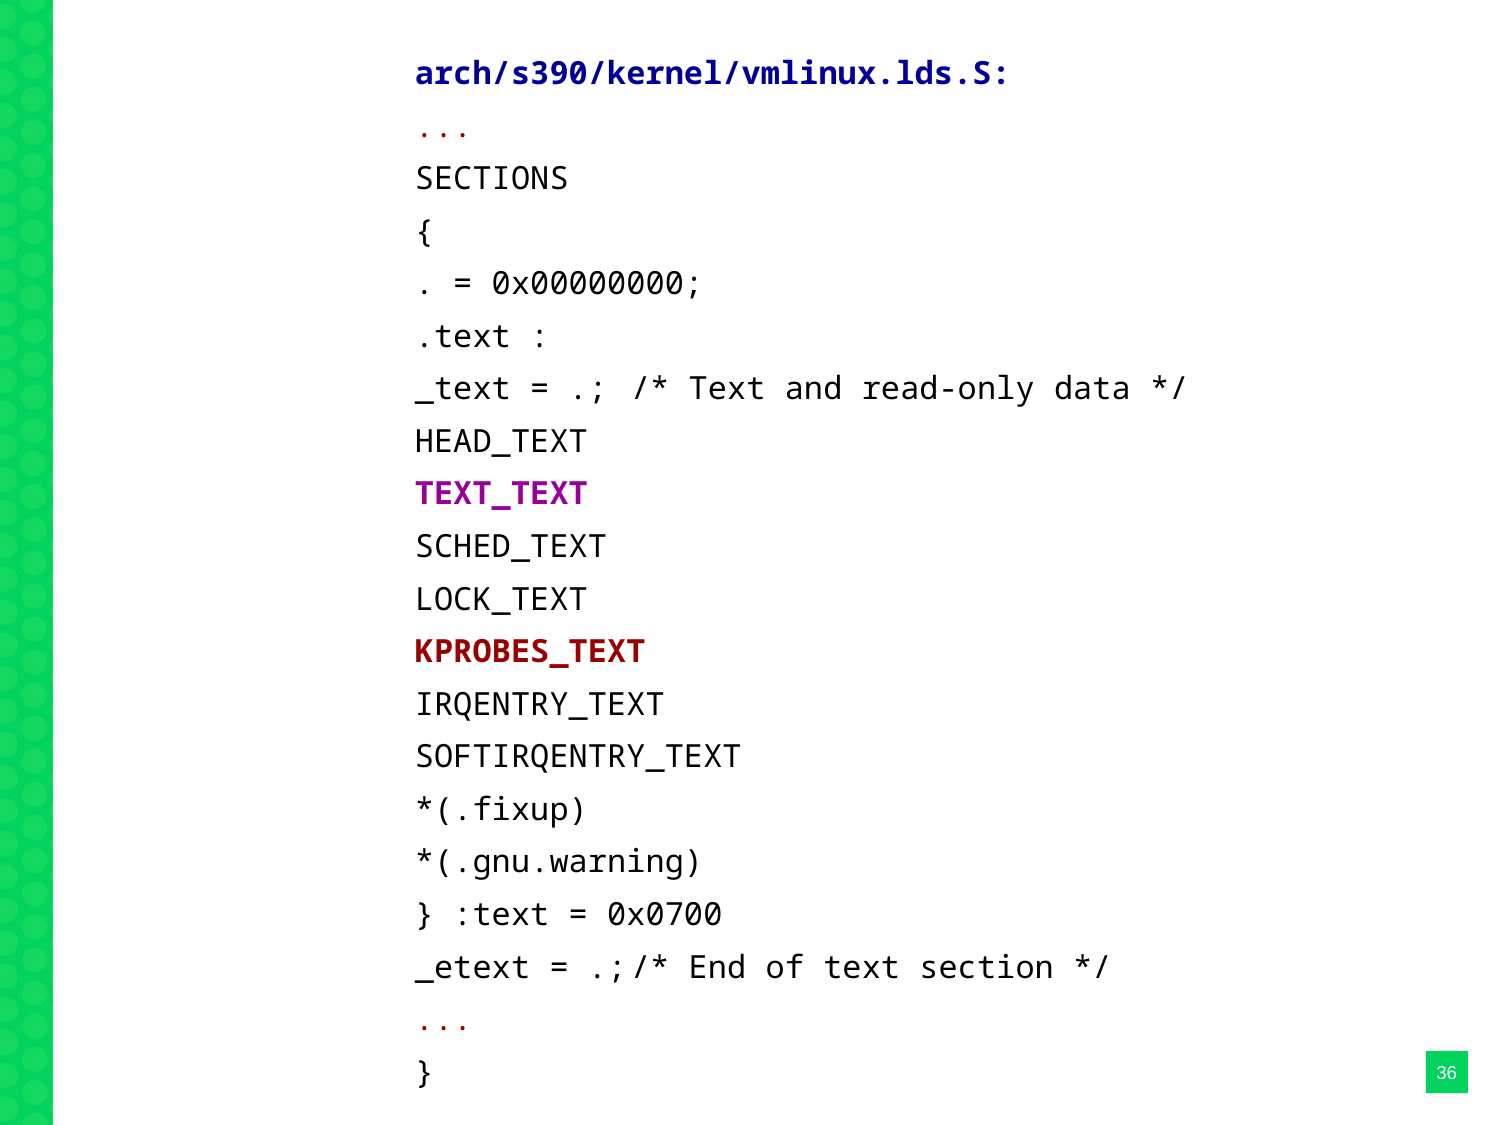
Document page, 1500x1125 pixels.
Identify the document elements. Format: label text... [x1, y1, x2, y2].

list arch/s390/kernel/vmlinux.lds.S: ... SECTIONS { . = 0x00000000; .text : _text = .; /* Text and read-only data */ HEAD_TEXT TEXT_TEXT SCHED_TEXT LOCK_TEXT KPROBES_TEXT IRQENTRY_TEXT SOFTIRQENTRY_TEXT *(.fixup) *(.gnu.warning) } :text = 0x0700 _etext = .; /* End of text section */ ... } [380, 0, 1239, 1107]
picture [0, 0, 53, 1125]
text_box <number> [1425, 1051, 1468, 1094]
